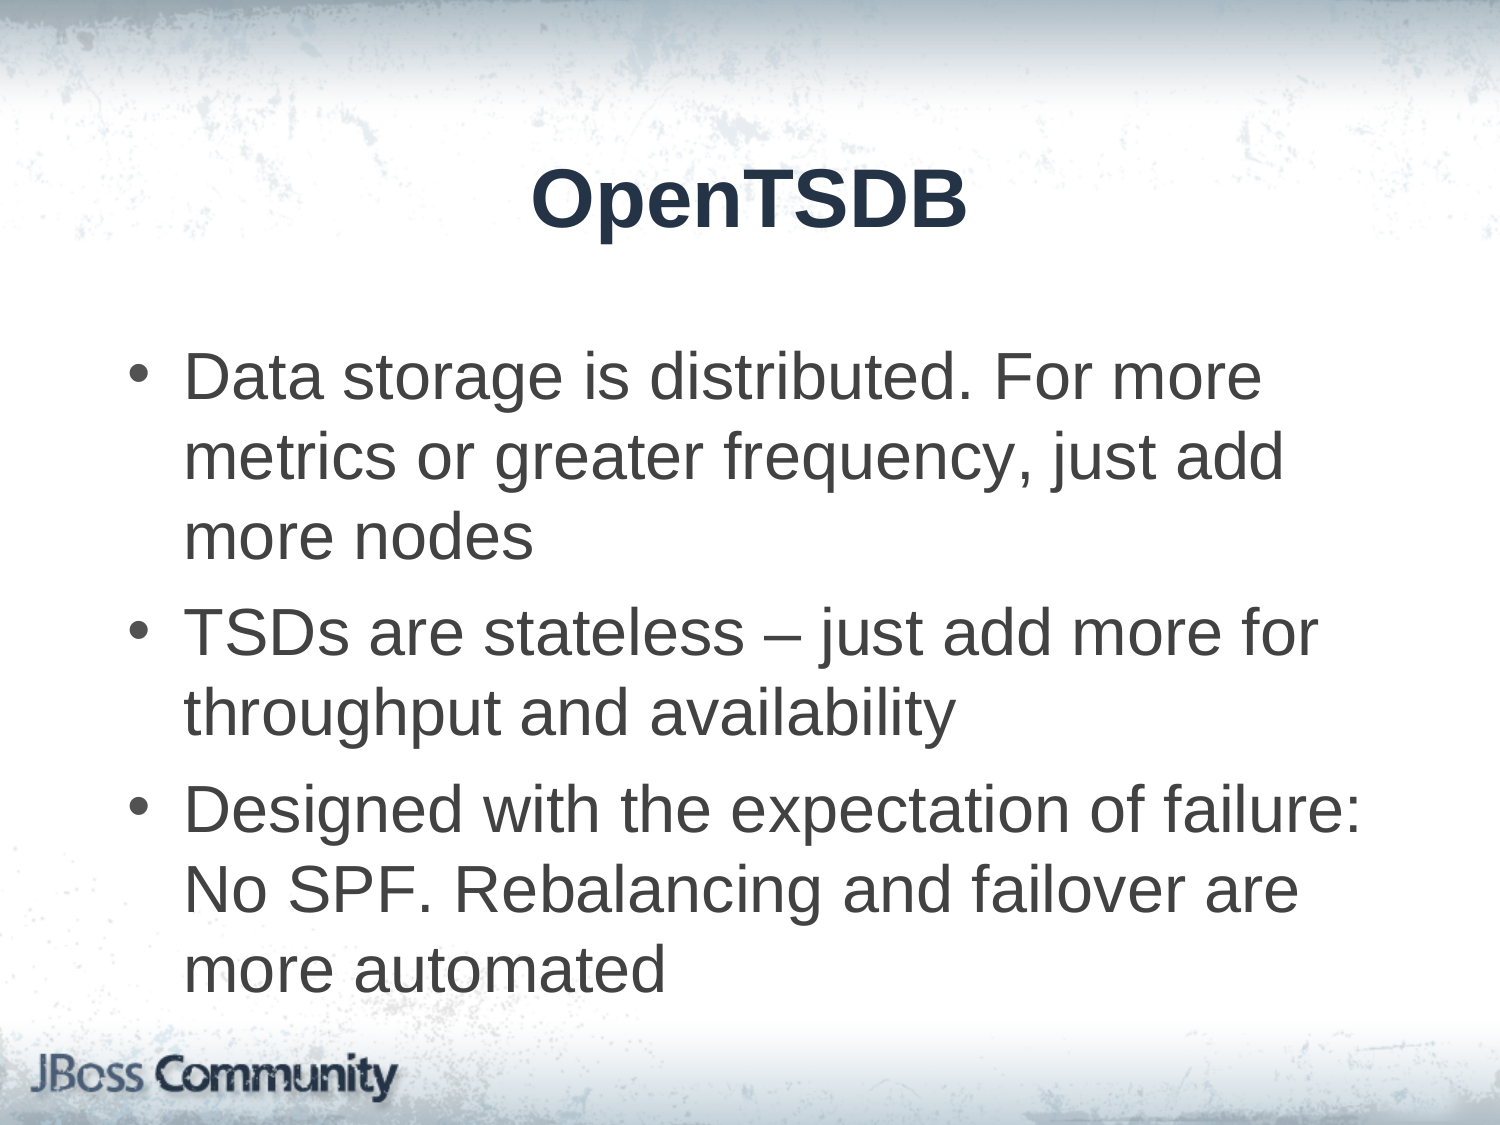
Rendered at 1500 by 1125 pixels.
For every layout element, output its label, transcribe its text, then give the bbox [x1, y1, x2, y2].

title OpenTSDB [112, 76, 1388, 312]
list Data storage is distributed. For more metrics or greater frequency, just add more nodes TSDs are stateless – just add more for throughput and availability Designed with the expectation of failure: No SPF. Rebalancing and failover are more automated [112, 324, 1388, 1083]
picture [0, 0, 1500, 1125]
